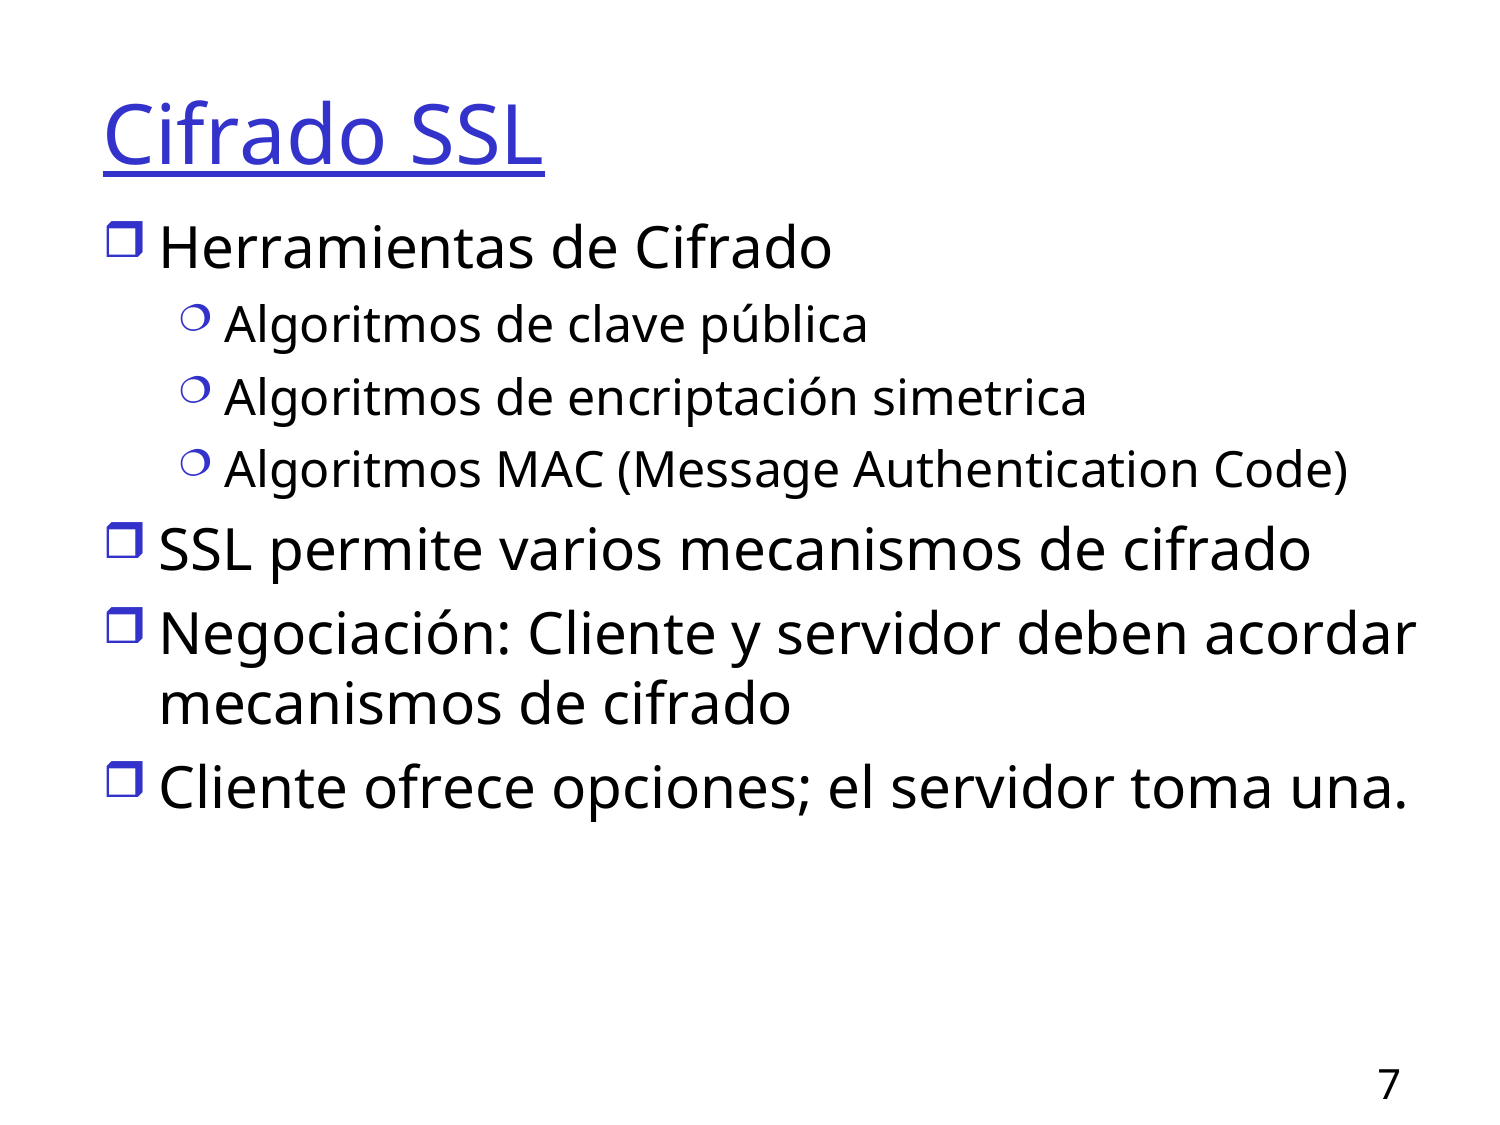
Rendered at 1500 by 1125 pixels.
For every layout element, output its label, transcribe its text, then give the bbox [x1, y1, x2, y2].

list Herramientas de Cifrado Algoritmos de clave pública Algoritmos de encriptación simetrica Algoritmos MAC (Message Authentication Code) SSL permite varios mecanismos de cifrado Negociación: Cliente y servidor deben acordar mecanismos de cifrado Cliente ofrece opciones; el servidor toma una. [87, 202, 1453, 1026]
title Cifrado SSL [87, 37, 1363, 202]
